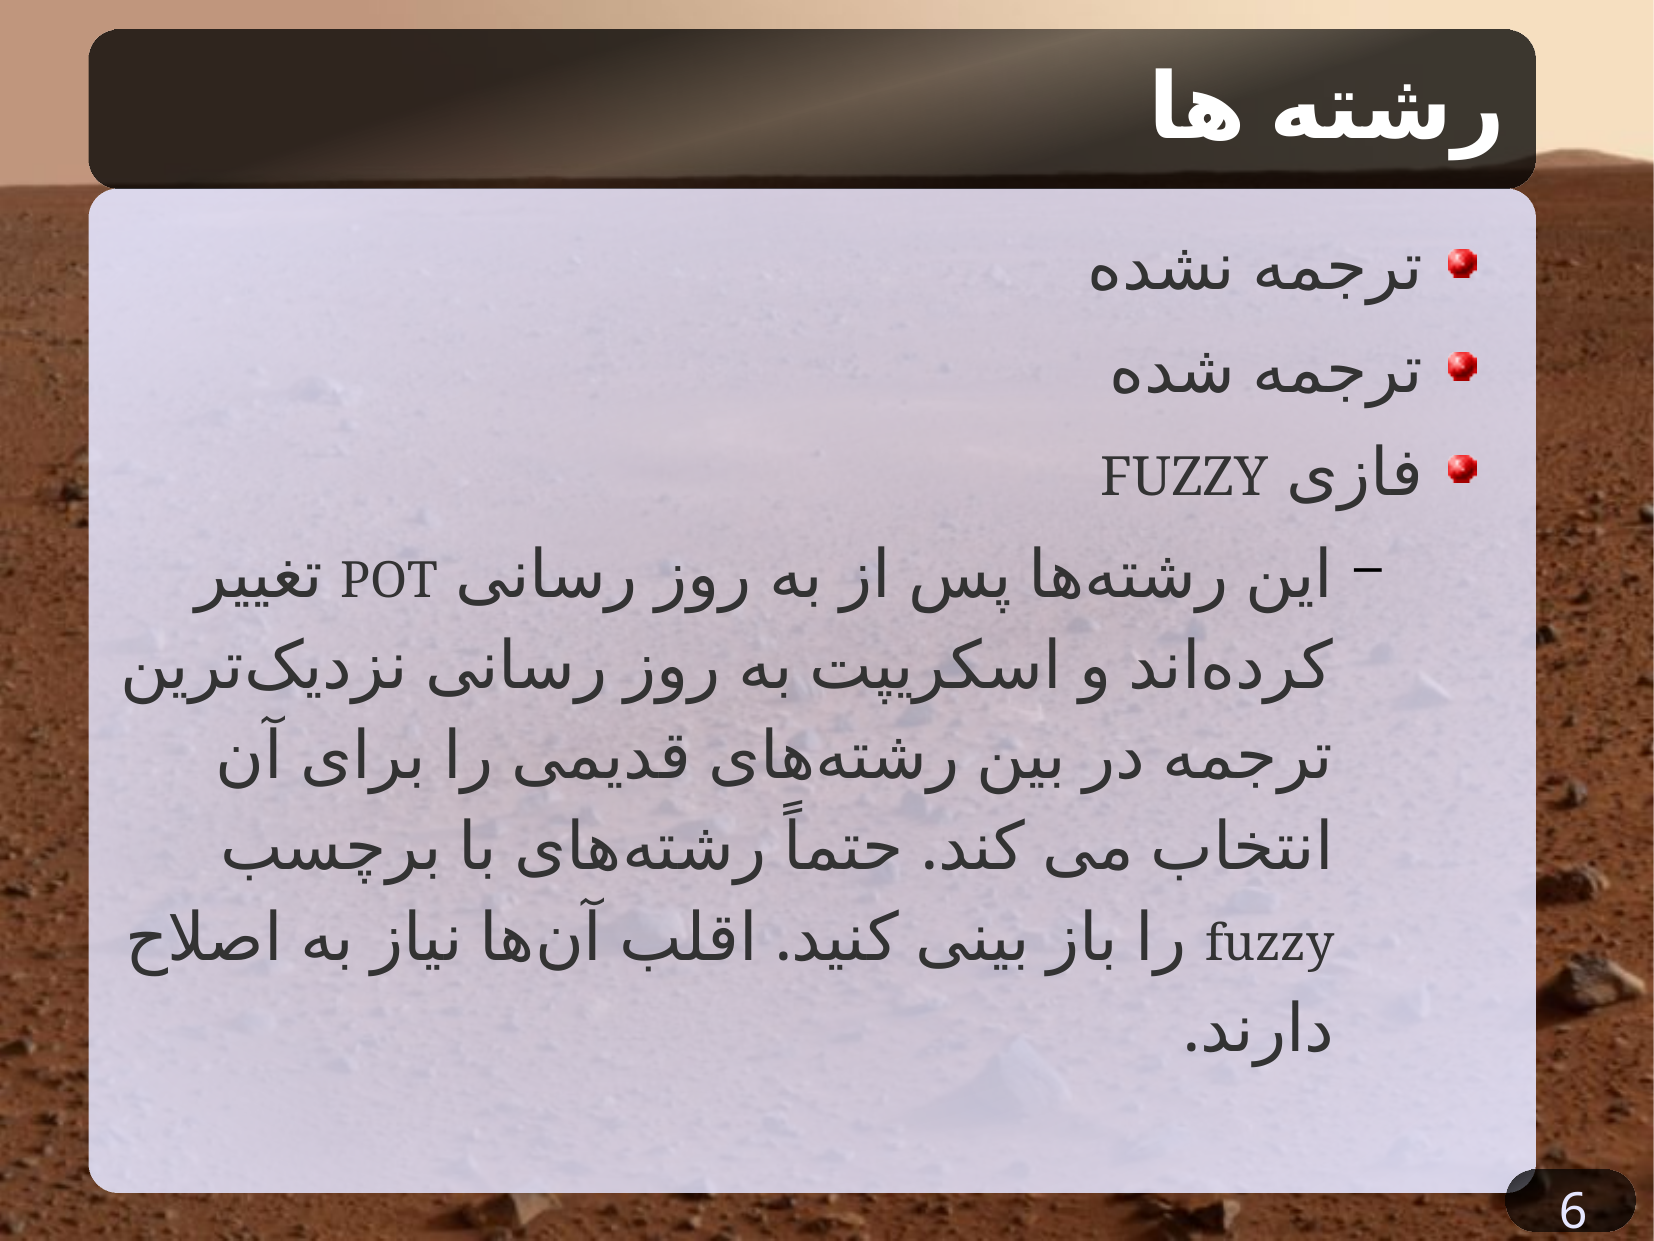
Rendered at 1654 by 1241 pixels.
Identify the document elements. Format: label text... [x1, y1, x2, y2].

list ترجمه نشده ترجمه شده فازی FUZZY این رشته‌ها پس از به روز رسانی POT تغییر کرده‌اند و اسکریپت به روز رسانی نزدیک‌ترین ترجمه در بین رشته‌های قدیمی را برای آن انتخاب می کند. حتماً رشته‌های با برچسب fuzzy را باز بینی کنید. اقلب آن‌ها نیاز به اصلاح دارند. [118, 218, 1477, 1164]
title رشته ها [118, 29, 1506, 178]
picture [0, 0, 1654, 1241]
